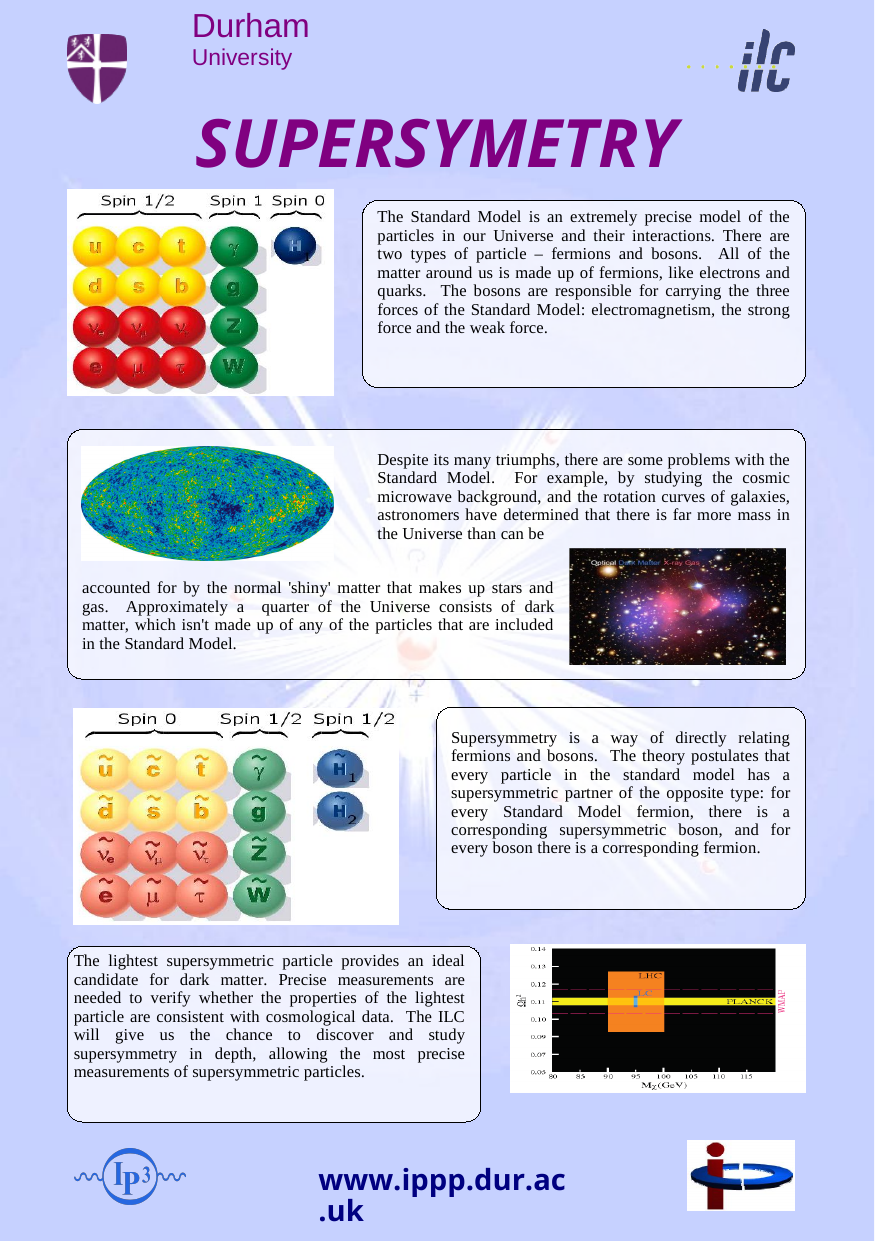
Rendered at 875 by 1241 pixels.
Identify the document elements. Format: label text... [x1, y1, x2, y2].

text_box [67, 429, 806, 571]
text_box accounted for by the normal 'shiny' matter that makes up stars and gas. Approximately a quarter of the Universe consists of dark matter, which isn't made up of any of the particles that are included in the Standard Model. [67, 571, 570, 680]
text_box SUPERSYMETRY [126, 88, 747, 182]
text_box [437, 899, 805, 910]
text_box [436, 707, 806, 720]
text_box Supersymmetry is a way of directly relating fermions and bosons. The theory postulates that every particle in the standard model has a supersymmetric partner of the opposite type: for every Standard Model fermion, there is a corresponding supersymmetric boson, and for every boson there is a corresponding fermion. [436, 720, 806, 899]
text_box Despite its many triumphs, there are some problems with the Standard Model. For example, by studying the cosmic microwave background, and the rotation curves of galaxies, astronomers have determined that there is far more mass in the Universe than can be [362, 442, 806, 575]
text_box Durham University [177, 0, 384, 99]
text_box www.ippp.dur.ac.uk [303, 1151, 589, 1211]
text_box The lightest supersymmetric particle provides an ideal candidate for dark matter. Precise measurements are needed to verify whether the properties of the lightest particle are consistent with cosmological data. The ILC will give us the chance to discover and study supersymmetry in depth, allowing the most precise measurements of supersymmetric particles. [59, 944, 481, 1123]
text_box [570, 575, 806, 680]
text_box The Standard Model is an extremely precise model of the particles in our Universe and their interactions. There are two types of particle – fermions and bosons. All of the matter around us is made up of fermions, like electrons and quarks. The bosons are responsible for carrying the three forces of the Standard Model: electromagnetism, the strong force and the weak force. [362, 200, 806, 378]
picture [0, 0, 875, 1241]
text_box [363, 378, 805, 388]
